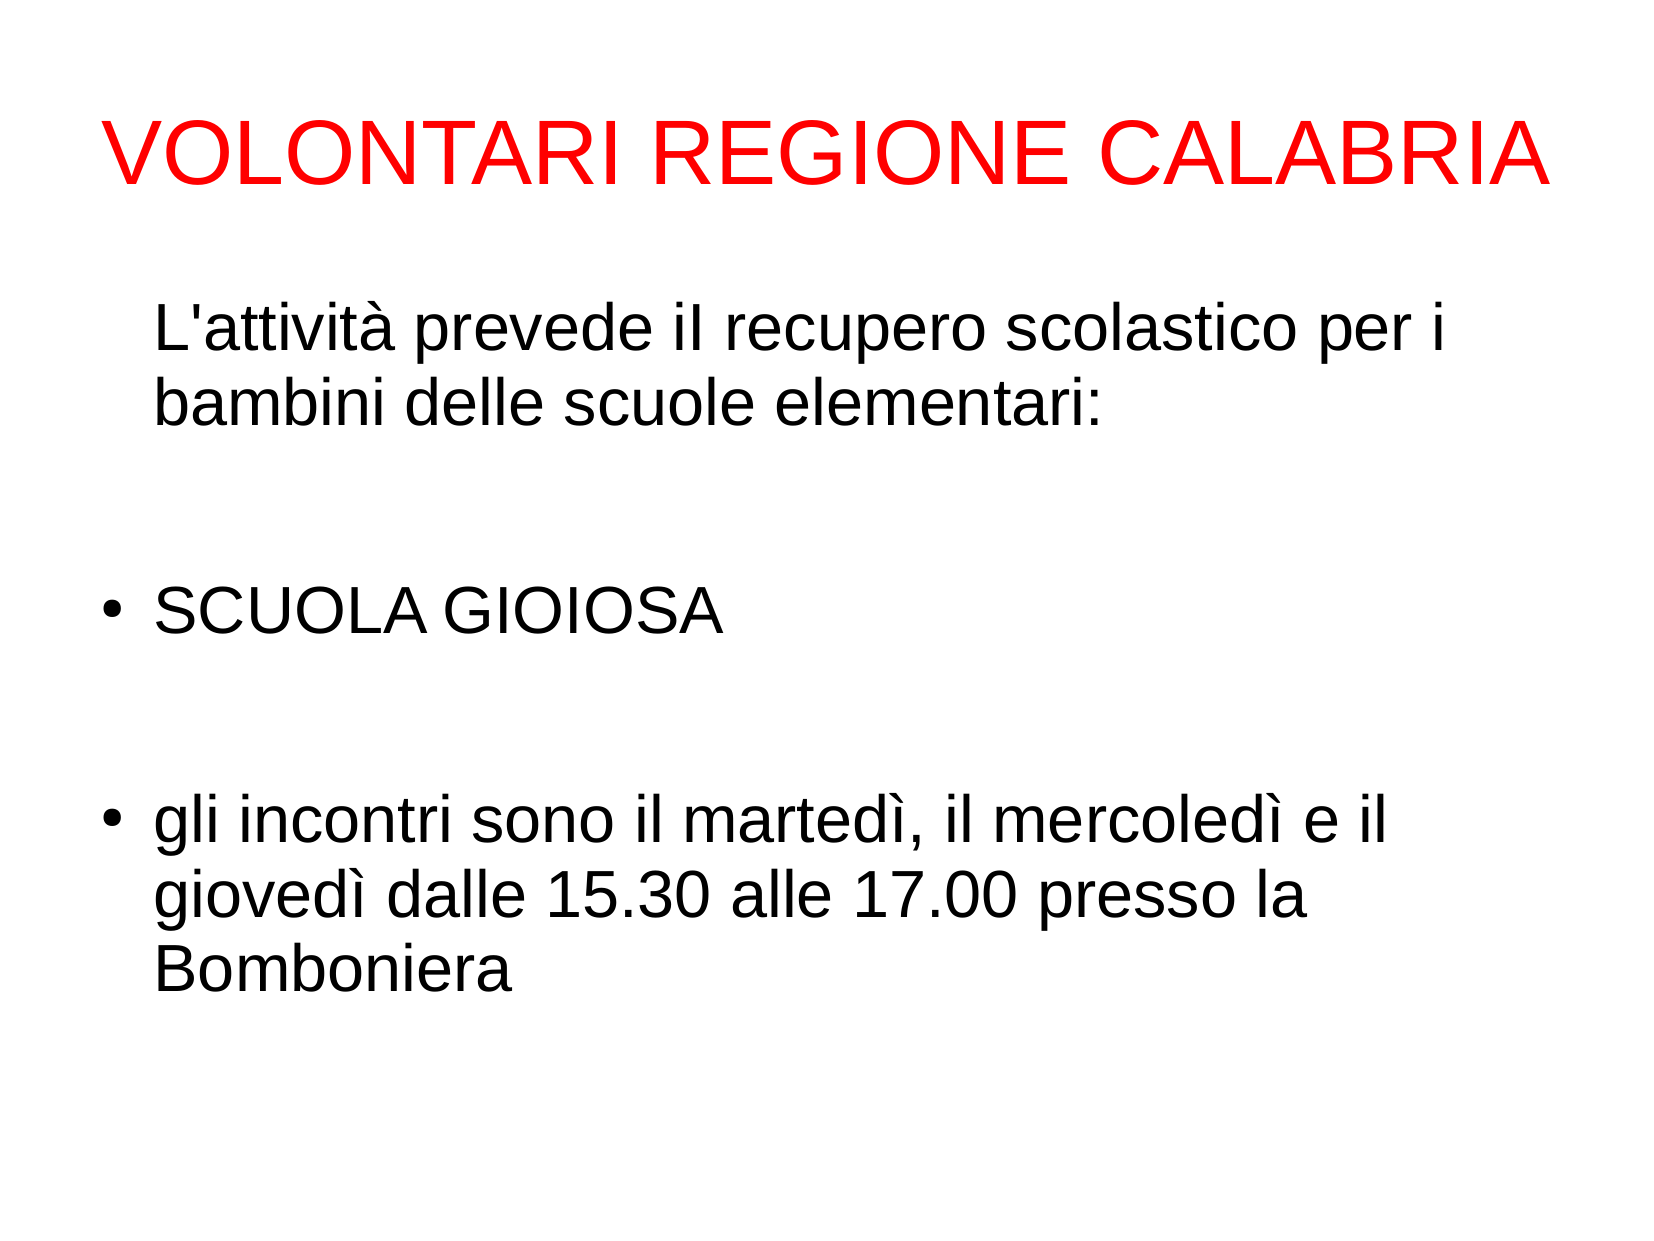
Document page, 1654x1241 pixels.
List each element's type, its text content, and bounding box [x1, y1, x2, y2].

list L'attività prevede iI recupero scolastico per i bambini delle scuole elementari: SCUOLA GIOIOSA gli incontri sono il martedì, il mercoledì e il giovedì dalle 15.30 alle 17.00 presso la Bomboniera [82, 290, 1571, 1109]
title VOLONTARI REGIONE CALABRIA [82, 49, 1571, 257]
